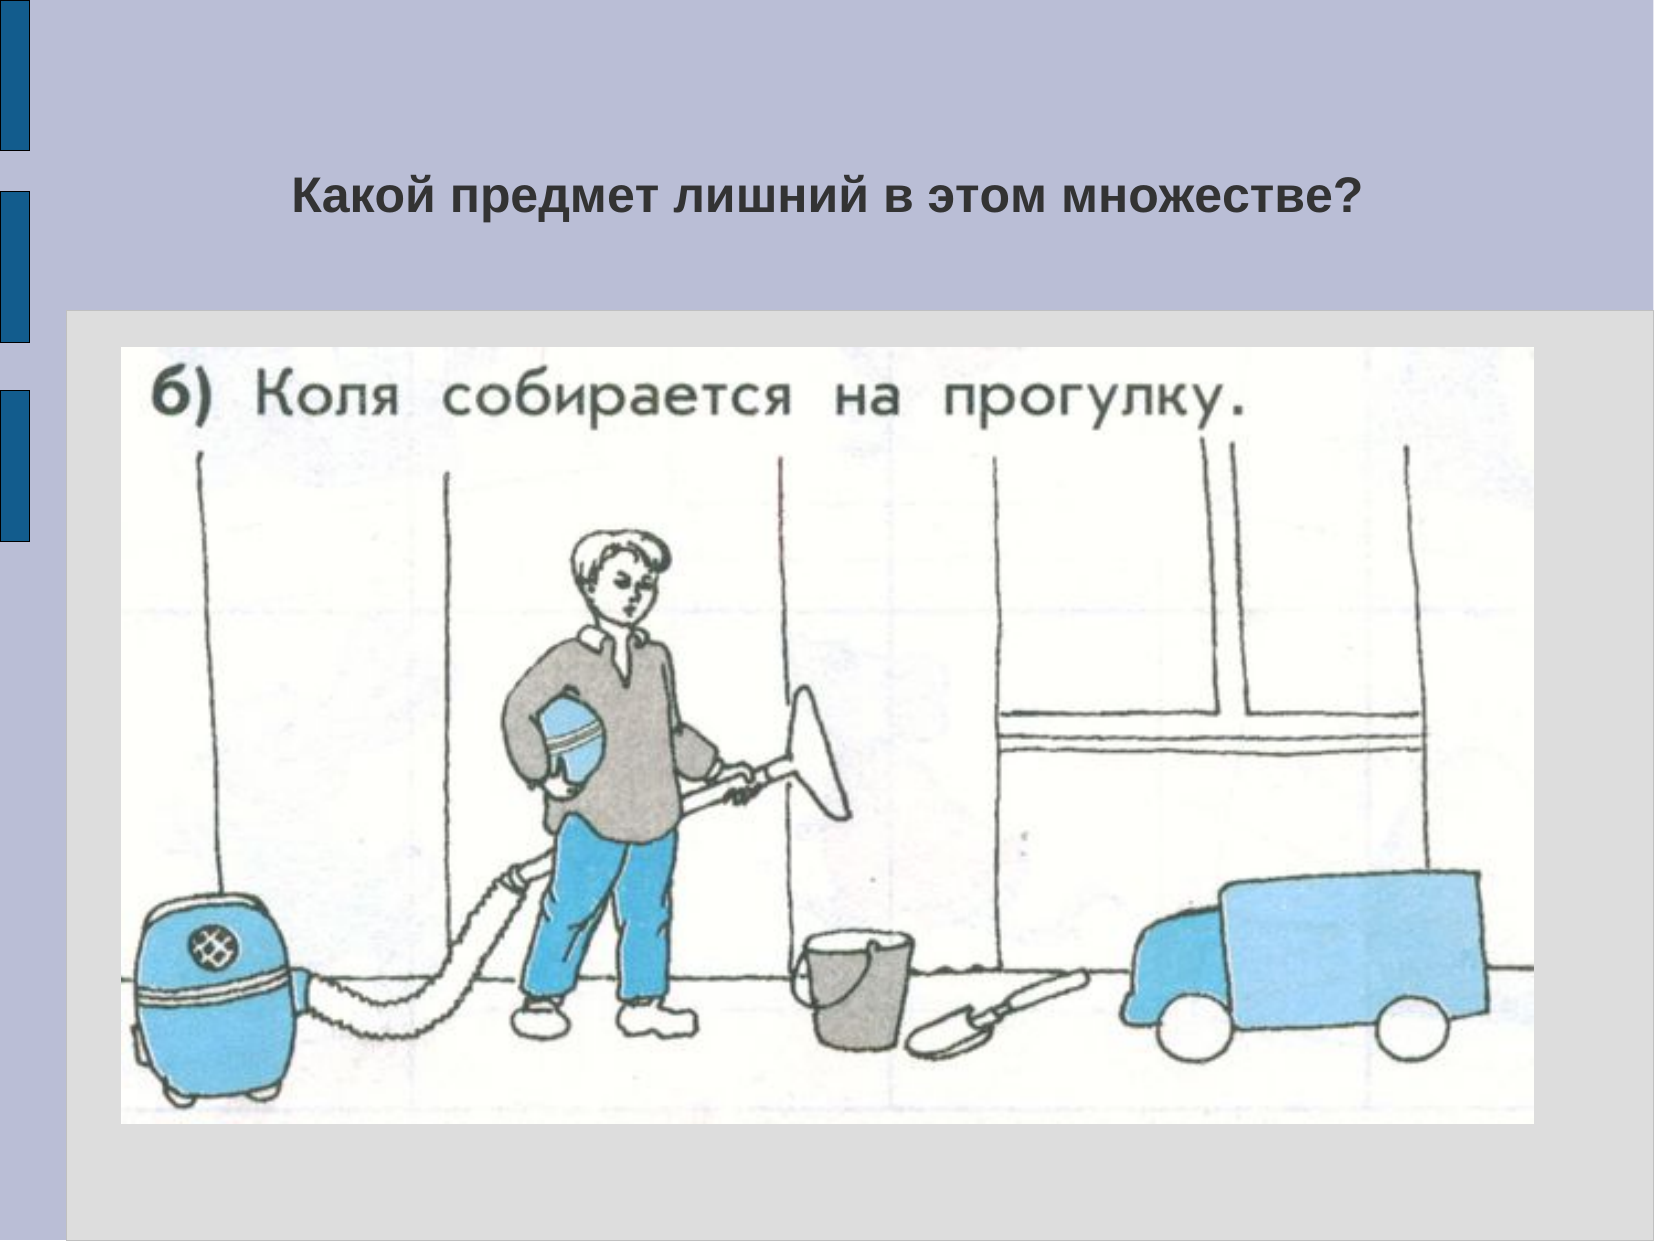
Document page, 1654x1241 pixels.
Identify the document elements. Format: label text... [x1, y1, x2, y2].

picture [121, 347, 1534, 1124]
title Какой предмет лишний в этом множестве? [121, 91, 1534, 299]
